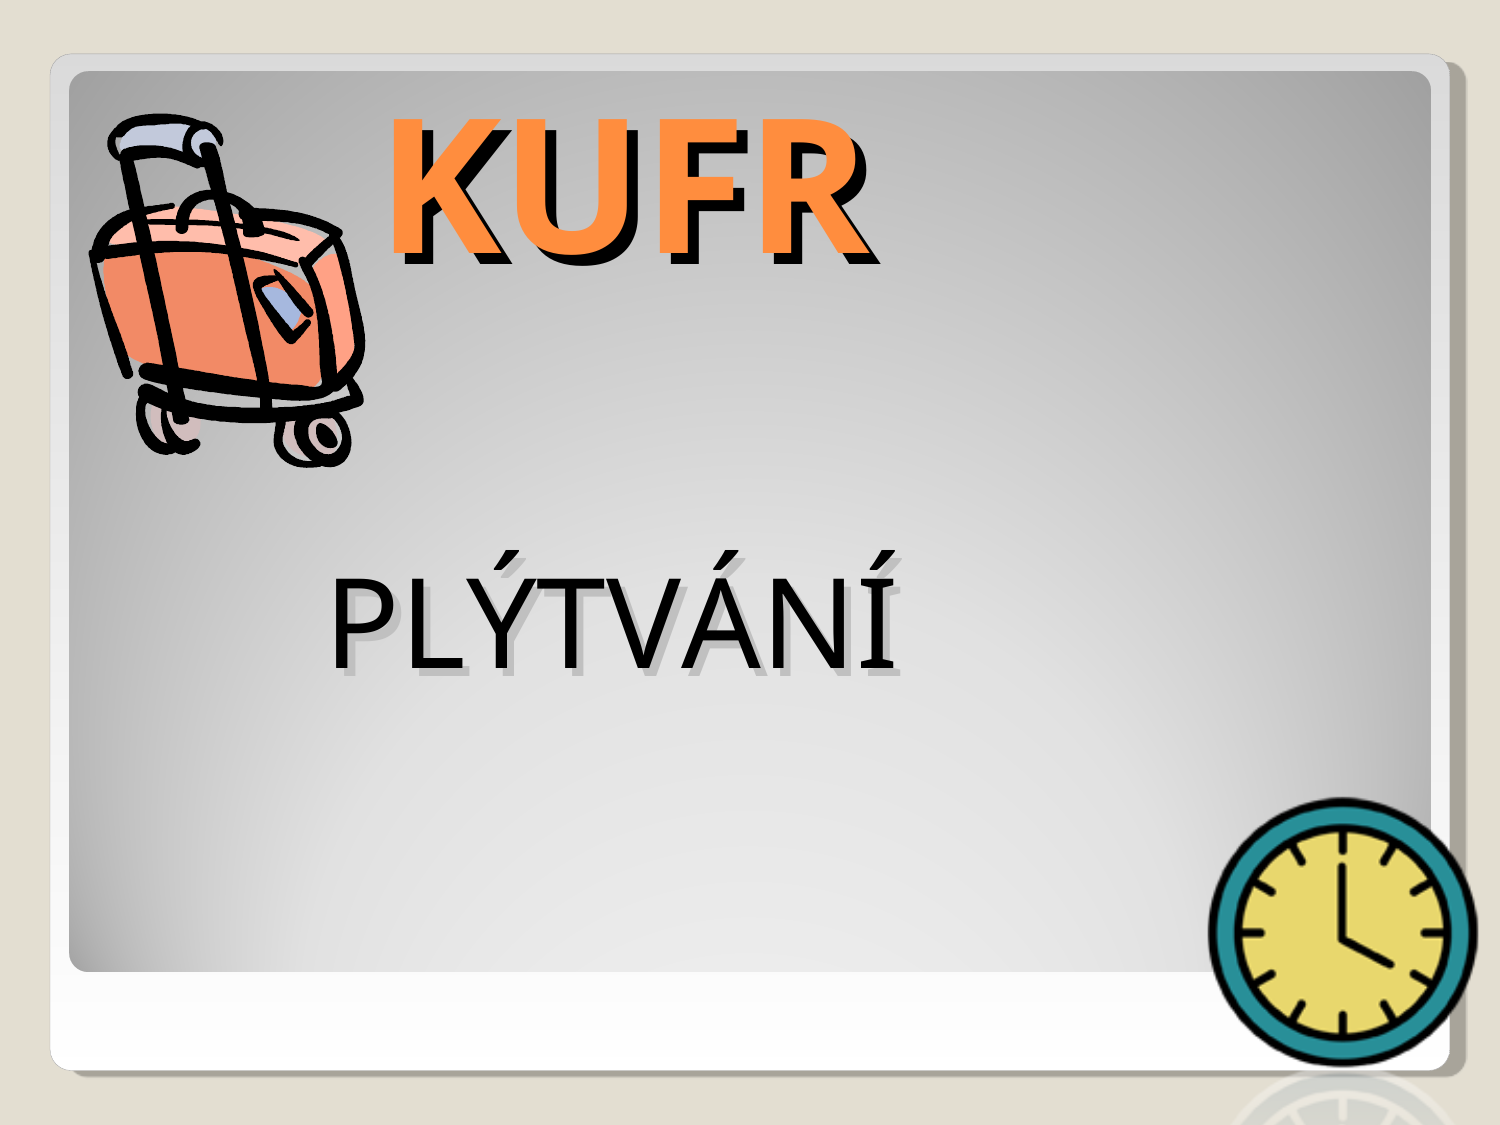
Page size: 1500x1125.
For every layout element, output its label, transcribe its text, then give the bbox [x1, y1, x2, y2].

picture [69, 71, 1500, 1125]
text_box PLÝTVÁNÍ [107, 536, 1117, 780]
text_box KUFR [362, 54, 1379, 362]
